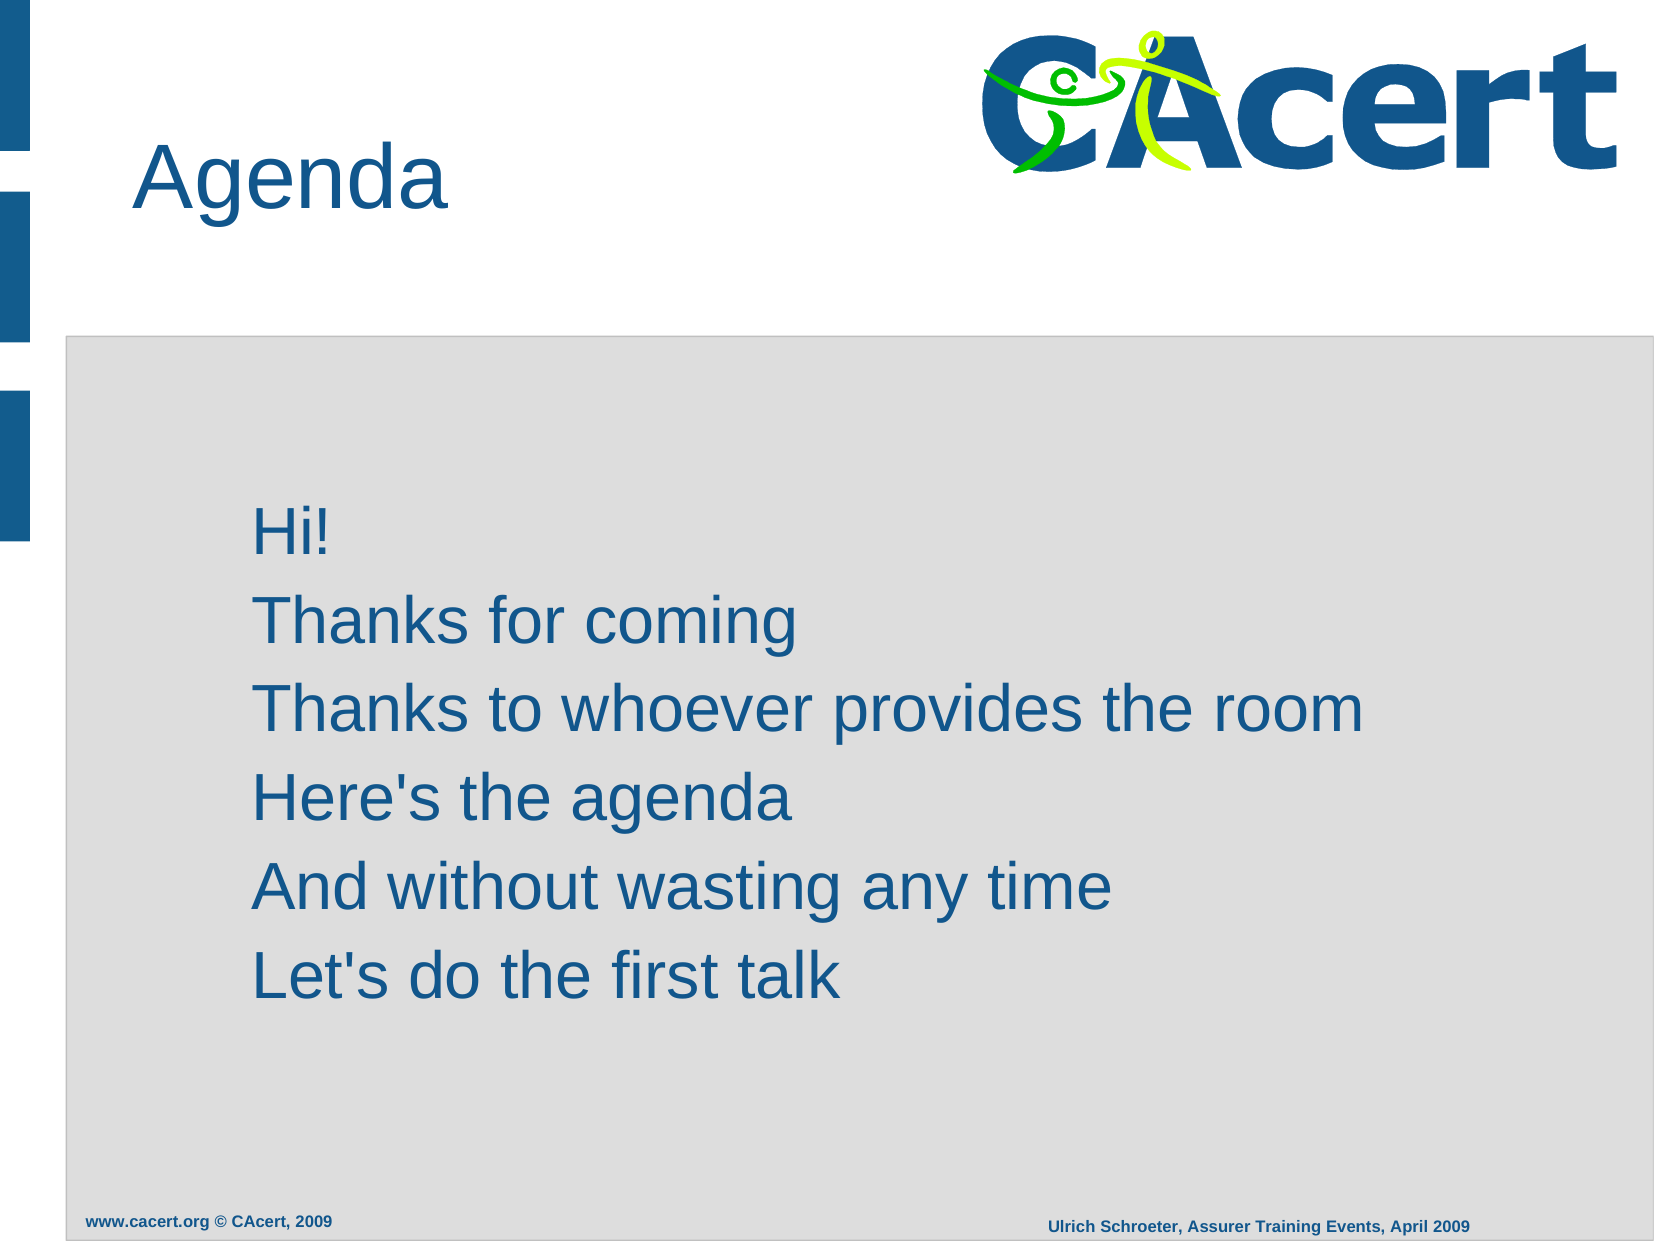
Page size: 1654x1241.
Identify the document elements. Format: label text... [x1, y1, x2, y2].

text_box Agenda [118, 118, 465, 236]
text_box Hi! Thanks for coming Thanks to whoever provides the room Here's the agenda And without wasting any time Let's do the first talk [236, 472, 1381, 1020]
